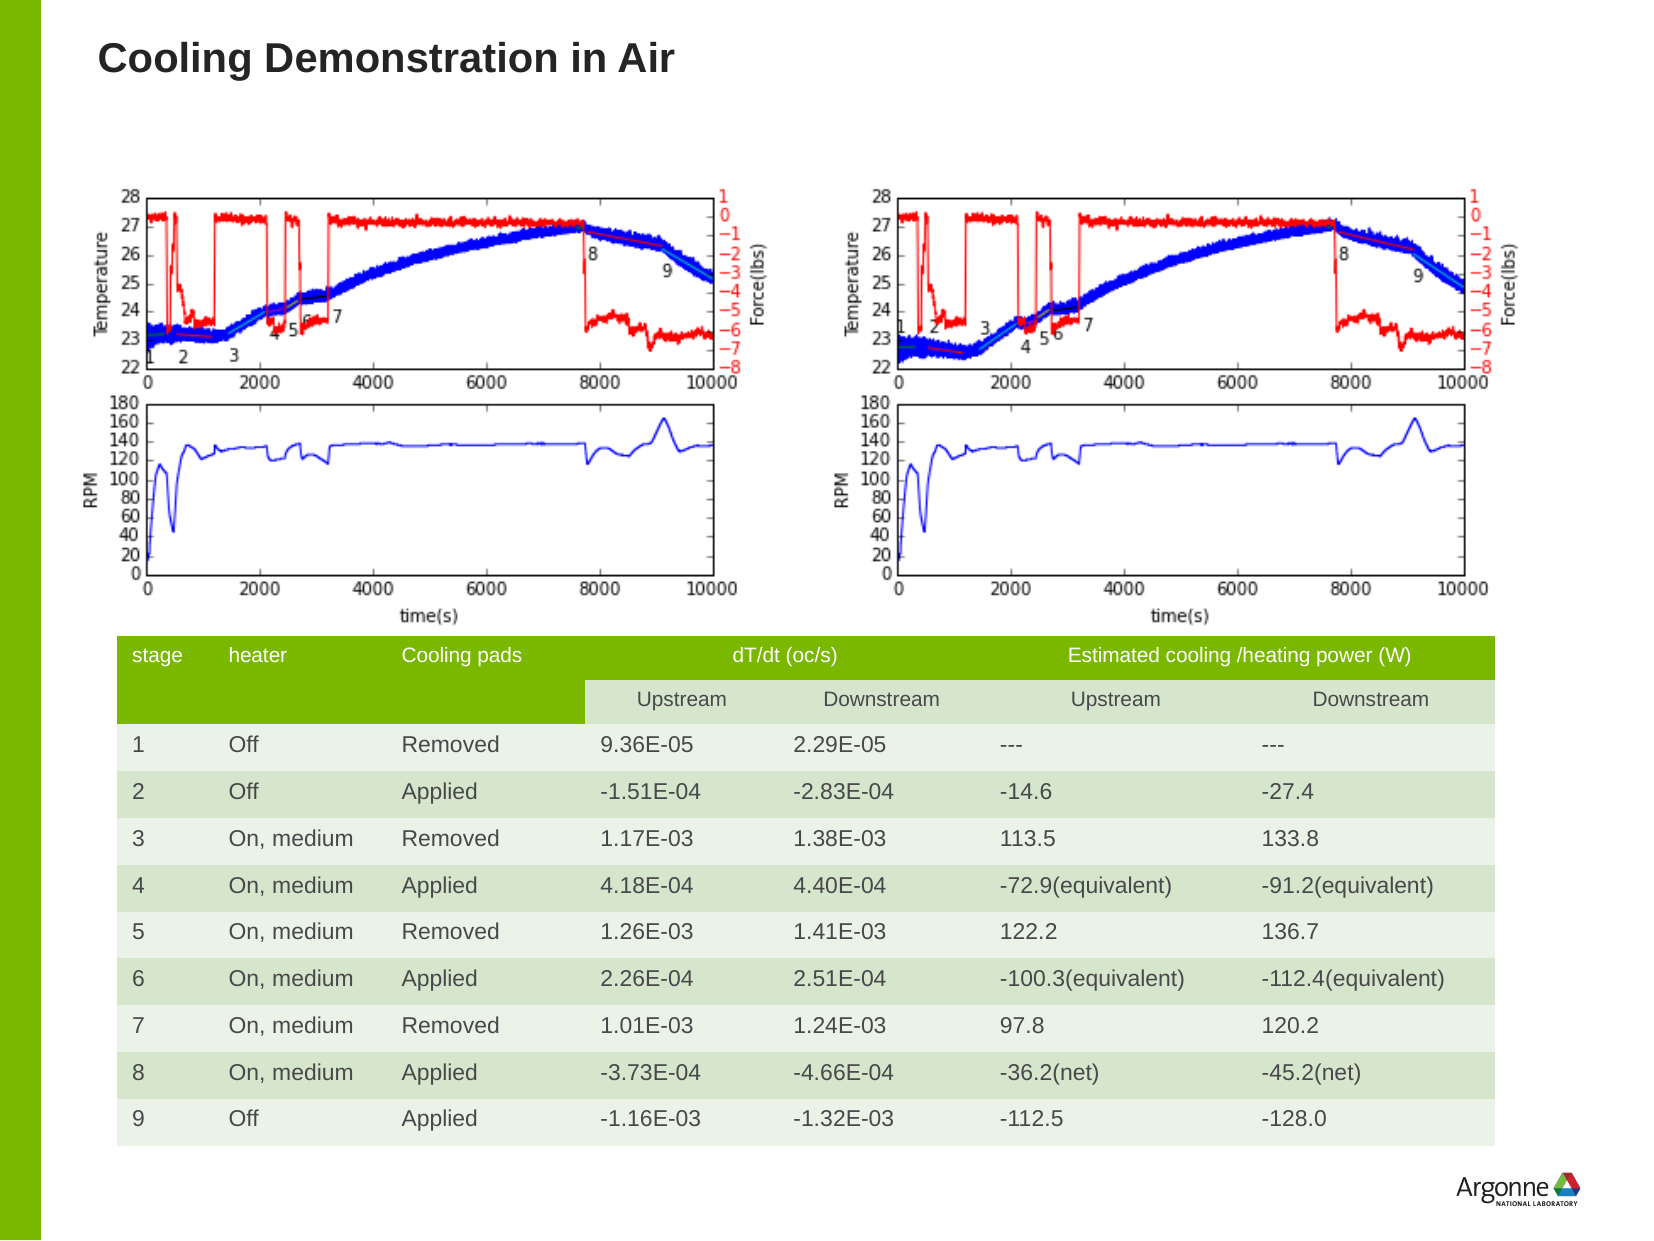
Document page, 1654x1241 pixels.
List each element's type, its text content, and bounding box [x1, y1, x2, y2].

table_cell 9.36E-05 [585, 724, 778, 771]
table_header stage [117, 636, 214, 724]
table_cell Upstream [585, 680, 778, 724]
picture [806, 171, 1537, 637]
table_cell 4 [117, 865, 214, 912]
table_cell Upstream [985, 680, 1247, 724]
table_cell Removed [387, 818, 585, 865]
table_cell -72.9(equivalent) [985, 865, 1247, 912]
table_cell -112.4(equivalent) [1247, 958, 1495, 1005]
table_cell 2.26E-04 [585, 958, 778, 1005]
table_cell -2.83E-04 [778, 771, 985, 818]
table_cell On, medium [214, 1052, 387, 1099]
table_cell -91.2(equivalent) [1247, 865, 1495, 912]
table_cell 3 [117, 818, 214, 865]
table_cell Downstream [1247, 680, 1495, 724]
table_cell On, medium [214, 958, 387, 1005]
table_cell 1.01E-03 [585, 1005, 778, 1052]
table_cell Applied [387, 1099, 585, 1146]
table_cell Applied [387, 865, 585, 912]
picture [55, 149, 786, 637]
table_cell On, medium [214, 912, 387, 958]
table_header Cooling pads [387, 636, 585, 724]
table_cell -1.16E-03 [585, 1099, 778, 1146]
table_cell 120.2 [1247, 1005, 1495, 1052]
table_cell -3.73E-04 [585, 1052, 778, 1099]
table_cell 9 [117, 1099, 214, 1146]
table_cell 133.8 [1247, 818, 1495, 865]
table_cell Removed [387, 912, 585, 958]
table_cell -100.3(equivalent) [985, 958, 1247, 1005]
table_cell 1.38E-03 [778, 818, 985, 865]
table_cell Off [214, 771, 387, 818]
table_cell -4.66E-04 [778, 1052, 985, 1099]
table_cell 136.7 [1247, 912, 1495, 958]
table_cell Removed [387, 724, 585, 771]
table_cell 4.18E-04 [585, 865, 778, 912]
table_cell 1.26E-03 [585, 912, 778, 958]
table_cell -45.2(net) [1247, 1052, 1495, 1099]
table_cell 1.17E-03 [585, 818, 778, 865]
table_cell --- [985, 724, 1247, 771]
table_cell 1.41E-03 [778, 912, 985, 958]
picture [1450, 1163, 1590, 1214]
table_cell Applied [387, 771, 585, 818]
table_cell 5 [117, 912, 214, 958]
table_cell 7 [117, 1005, 214, 1052]
table_header heater [214, 636, 387, 724]
table_cell 8 [117, 1052, 214, 1099]
table_cell On, medium [214, 1005, 387, 1052]
table_cell 1.24E-03 [778, 1005, 985, 1052]
table_cell -1.32E-03 [778, 1099, 985, 1146]
table_cell On, medium [214, 865, 387, 912]
table_cell 122.2 [985, 912, 1247, 958]
table_cell -27.4 [1247, 771, 1495, 818]
table_header dT/dt (oc/s) [585, 636, 985, 680]
table_cell 2.51E-04 [778, 958, 985, 1005]
table_cell Downstream [778, 680, 985, 724]
table_cell -128.0 [1247, 1099, 1495, 1146]
table_cell -112.5 [985, 1099, 1247, 1146]
table_cell -1.51E-04 [585, 771, 778, 818]
table_cell Applied [387, 958, 585, 1005]
table_cell 97.8 [985, 1005, 1247, 1052]
table_cell Removed [387, 1005, 585, 1052]
table_cell 113.5 [985, 818, 1247, 865]
table_cell 6 [117, 958, 214, 1005]
table_cell On, medium [214, 818, 387, 865]
table_cell 4.40E-04 [778, 865, 985, 912]
table_cell 1 [117, 724, 214, 771]
title Cooling Demonstration in Air [82, 27, 1613, 171]
table_cell -36.2(net) [985, 1052, 1247, 1099]
table_cell -14.6 [985, 771, 1247, 818]
table_cell Applied [387, 1052, 585, 1099]
table_cell Off [214, 1099, 387, 1146]
table_cell --- [1247, 724, 1495, 771]
table_cell 2 [117, 771, 214, 818]
table_cell Off [214, 724, 387, 771]
table_cell 2.29E-05 [778, 724, 985, 771]
table_header Estimated cooling /heating power (W) [985, 636, 1495, 680]
